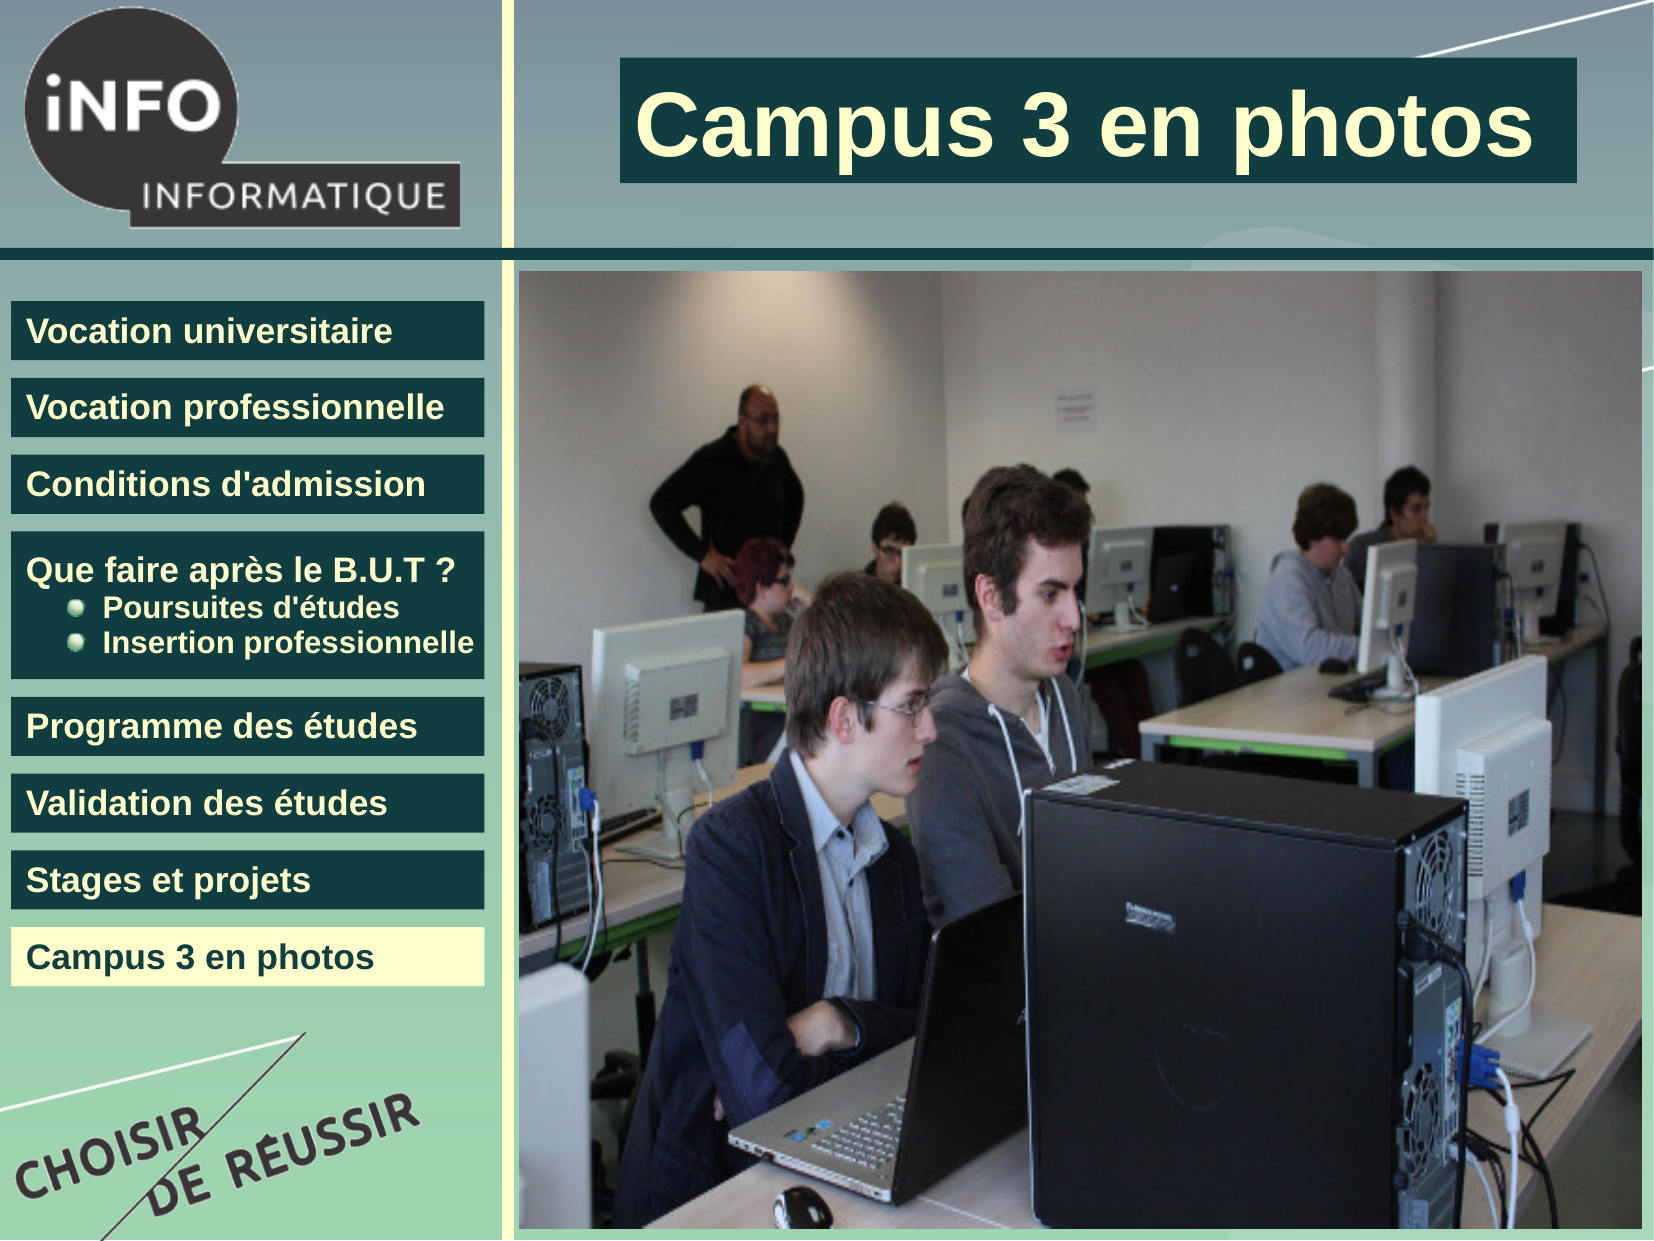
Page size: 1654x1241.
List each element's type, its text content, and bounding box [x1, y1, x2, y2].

text_box Vocation universitaire [11, 301, 485, 361]
picture [514, 260, 1654, 1240]
text_box Campus 3 en photos [11, 927, 485, 987]
text_box Campus 3 en photos [620, 57, 1577, 184]
text_box Programme des études [11, 696, 485, 756]
text_box Vocation professionnelle [11, 377, 485, 438]
picture [0, 260, 502, 1241]
picture [514, 0, 1654, 248]
text_box Stages et projets [11, 850, 485, 910]
text_box Conditions d'admission [11, 454, 485, 514]
text_box Validation des études [11, 773, 485, 833]
text_box Que faire après le B.U.T ? Poursuites d'études Insertion professionnelle [11, 531, 485, 680]
picture [0, 0, 502, 247]
